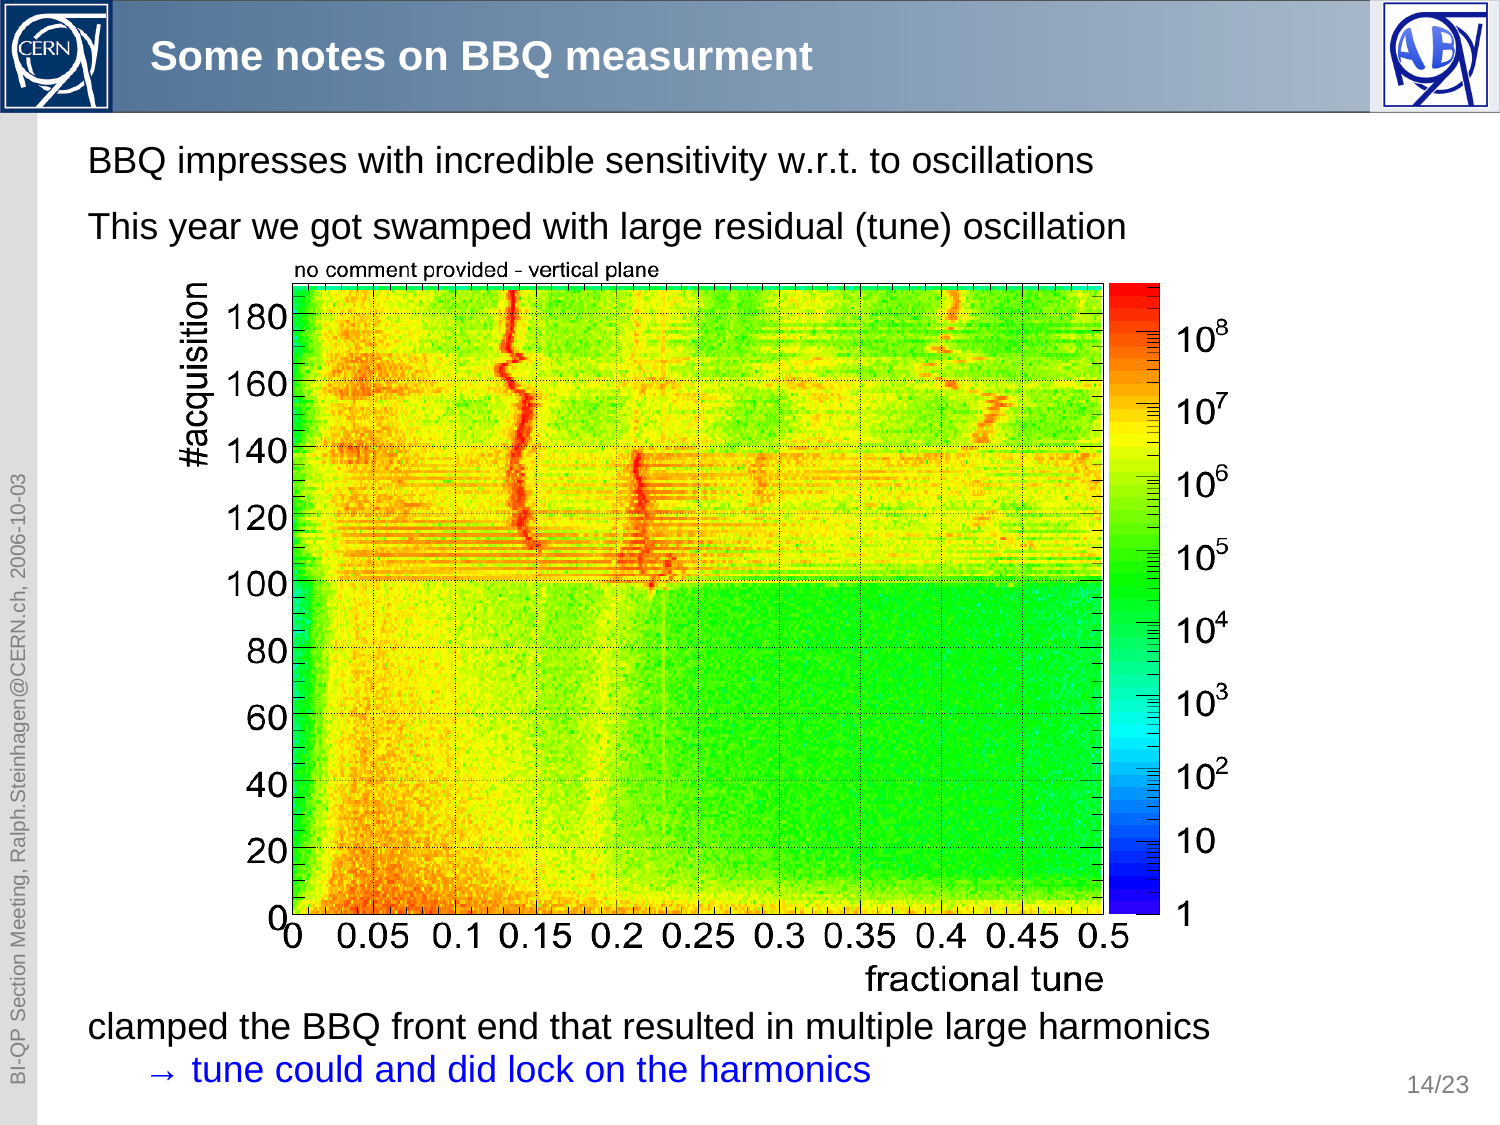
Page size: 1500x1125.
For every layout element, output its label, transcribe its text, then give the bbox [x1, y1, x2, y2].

picture [0, 0, 113, 113]
list BBQ impresses with incredible sensitivity w.r.t. to oscillations This year we got swamped with large residual (tune) oscillation clamped the BBQ front end that resulted in multiple large harmonics → tune could and did lock on the harmonics [87, 137, 1438, 1091]
title Some notes on BBQ measurment [150, 0, 1201, 113]
picture [1382, 1, 1489, 108]
